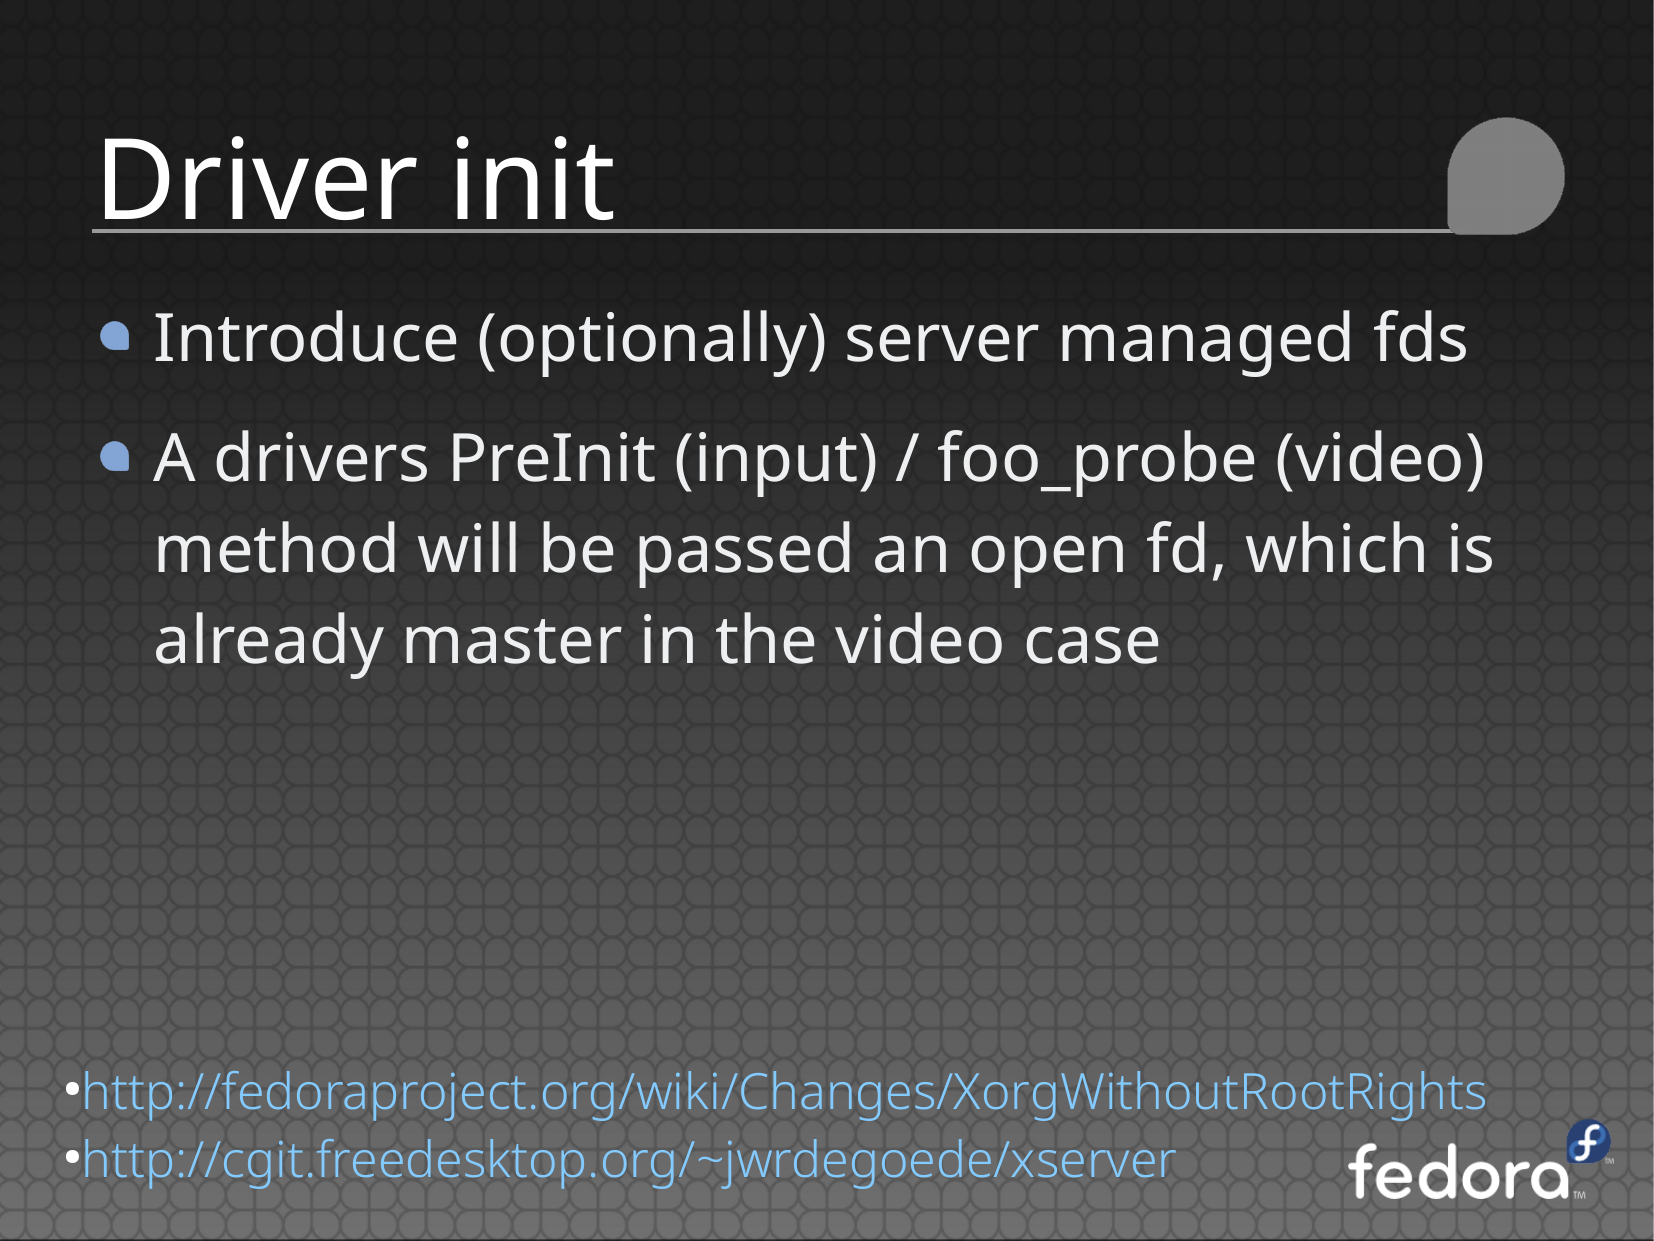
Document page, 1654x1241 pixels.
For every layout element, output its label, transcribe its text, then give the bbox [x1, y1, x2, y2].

list Introduce (optionally) server managed fds A drivers PreInit (input) / foo_probe (video) method will be passed an open fd, which is already master in the video case [82, 290, 1571, 1048]
title Driver init [94, 100, 1426, 251]
text_box http://fedoraproject.org/wiki/Changes/XorgWithoutRootRights http://cgit.freedesktop.org/~jwrdegoede/xserver [48, 1048, 1626, 1203]
picture [0, 0, 1654, 1241]
